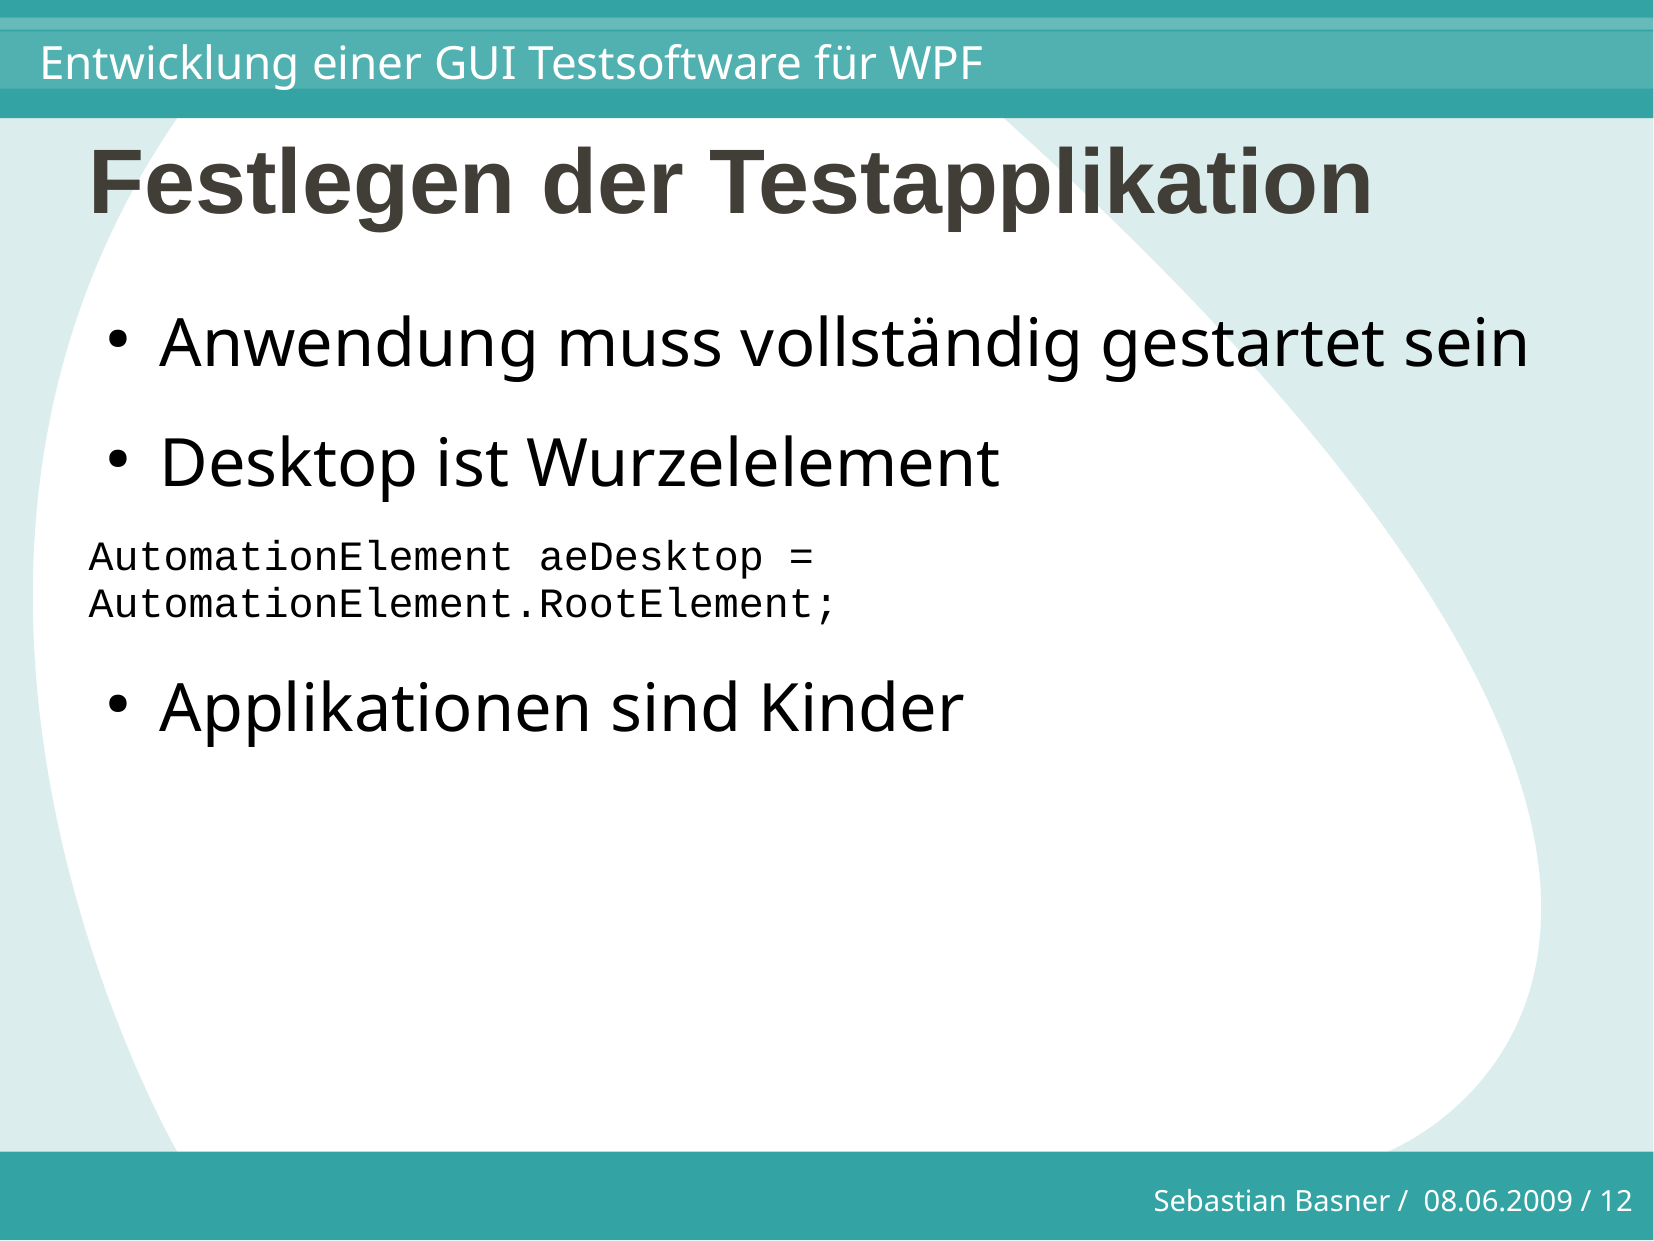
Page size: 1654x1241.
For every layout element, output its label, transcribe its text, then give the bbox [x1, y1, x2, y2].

title Festlegen der Testapplikation [88, 130, 1577, 234]
list Anwendung muss vollständig gestartet sein Desktop ist Wurzelelement AutomationElement aeDesktop = AutomationElement.RootElement; Applikationen sind Kinder [88, 295, 1577, 1099]
